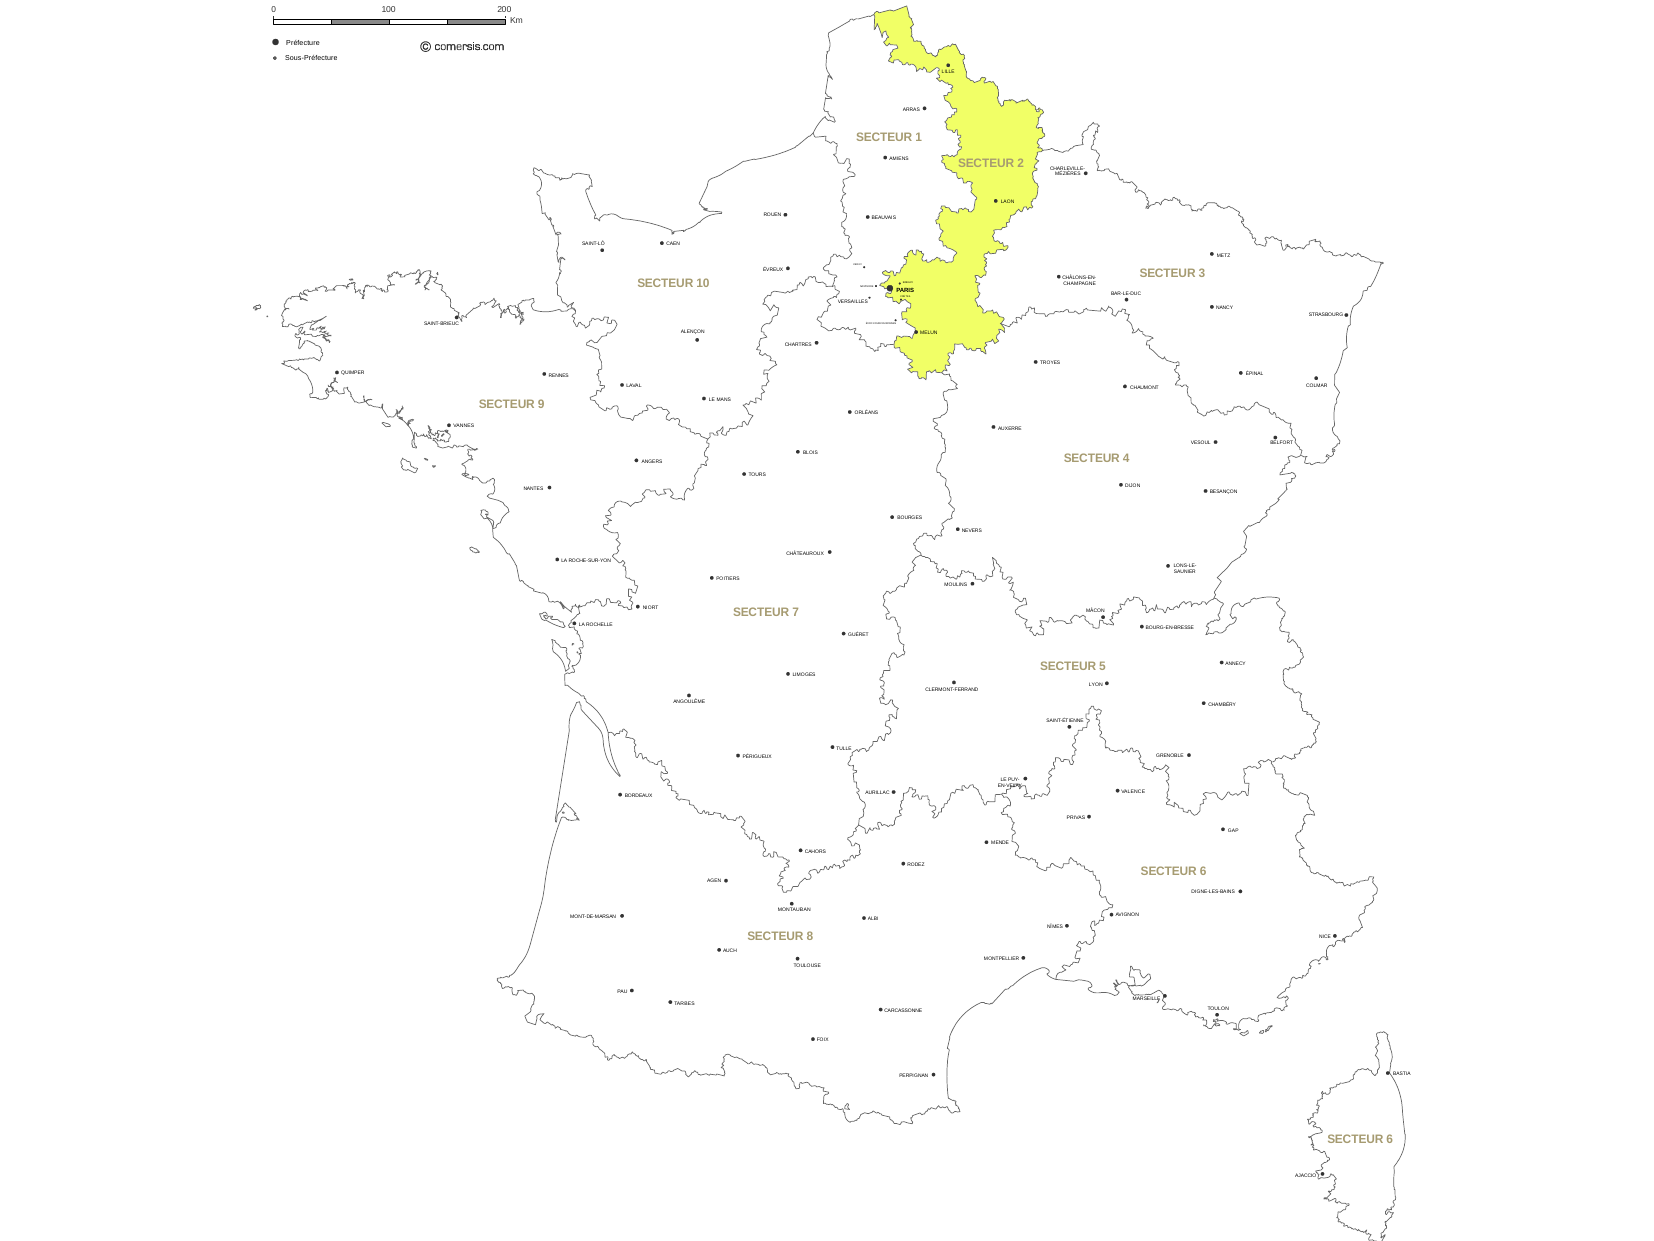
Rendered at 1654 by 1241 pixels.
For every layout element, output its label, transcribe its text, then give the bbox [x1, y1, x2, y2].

text_box LYON [1088, 681, 1103, 688]
text_box MELUN [920, 329, 938, 336]
text_box [273, 19, 505, 24]
text_box MENDE [991, 840, 1010, 846]
text_box GRENOBLE [1156, 753, 1185, 760]
text_box SECTEUR 9 [478, 397, 546, 412]
text_box AVIGNON [1115, 912, 1139, 918]
text_box RENNES [548, 372, 570, 379]
text_box COLMAR [1305, 382, 1328, 389]
text_box AURILLAC [865, 789, 891, 796]
text_box PAU [617, 988, 628, 995]
text_box SECTEUR 10 [637, 277, 711, 291]
text_box NIORT [642, 605, 659, 611]
text_box TULLE [836, 745, 853, 752]
text_box SECTEUR 7 [733, 605, 801, 619]
text_box [272, 38, 279, 45]
text_box ALENÇON [680, 329, 706, 336]
text_box SECTEUR 4 [1063, 451, 1131, 466]
text_box METZ [1216, 252, 1231, 259]
text_box SECTEUR 2 [958, 156, 1026, 171]
text_box LA ROCHELLE [579, 621, 614, 628]
text_box DIGNE-LES-BAINS [1191, 889, 1236, 896]
text_box PÉRIGUEUX [742, 753, 773, 760]
text_box GUÉRET [848, 631, 870, 638]
text_box CLERMONT-FERRAND [925, 687, 980, 693]
text_box [281, 5, 1384, 1125]
text_box AMIENS [889, 156, 909, 162]
text_box [400, 458, 418, 473]
text_box GAP [1227, 827, 1239, 834]
text_box ÉPINAL [1245, 370, 1264, 377]
text_box DIJON [1125, 482, 1141, 489]
text_box NÎMES [1047, 923, 1063, 930]
text_box CAHORS [804, 848, 827, 855]
text_box TOURS [748, 472, 767, 478]
text_box VESOUL [1190, 440, 1212, 446]
text_box CHARTRES [784, 341, 813, 348]
text_box Km [510, 16, 524, 27]
text_box ANNECY [1225, 660, 1247, 667]
text_box ANGERS [641, 459, 663, 465]
text_box MOULINS [944, 581, 968, 588]
text_box MONT-DE-MARSAN [570, 914, 619, 920]
text_box [551, 639, 571, 672]
text_box BAR-LE-DUC [1111, 290, 1143, 297]
text_box MÂCON [1085, 608, 1105, 614]
text_box Sous-Préfecture [285, 53, 338, 62]
text_box MARSEILLE [1132, 995, 1161, 1002]
text_box CHÂLONS-EN- [1062, 274, 1098, 281]
text_box TROYES [1039, 360, 1061, 366]
text_box AUCH [723, 948, 738, 954]
text_box TOULOUSE [793, 962, 822, 969]
text_box [539, 612, 566, 628]
text_box ALBI [867, 915, 879, 922]
text_box ÉVREUX [763, 266, 784, 273]
text_box LIMOGES [792, 671, 816, 678]
text_box ORLÉANS [854, 410, 879, 416]
text_box [420, 41, 431, 52]
text_box CARCASSONNE [884, 1007, 924, 1014]
text_box [435, 44, 474, 51]
text_box BOURG-EN-BRESSE [1145, 624, 1196, 631]
text_box MONTPELLIER [983, 956, 1020, 962]
text_box SECTEUR 3 [1139, 266, 1207, 280]
text_box SAINT-ÉTIENNE [1046, 717, 1085, 724]
text_box TARBES [674, 1000, 695, 1007]
text_box CHAMBÉRY [1208, 701, 1237, 708]
text_box [483, 44, 504, 51]
text_box [1307, 1031, 1406, 1241]
text_box PARIS [896, 286, 915, 294]
text_box [475, 44, 482, 51]
text_box VALENCE [1121, 789, 1145, 795]
text_box NANTES [523, 485, 545, 492]
text_box AJACCIO [1294, 1172, 1317, 1179]
text_box 200 [497, 5, 512, 16]
text_box [1239, 1030, 1249, 1036]
text_box CHAUMONT [1130, 384, 1160, 391]
text_box BEAUVAIS [871, 214, 897, 221]
text_box SECTEUR 1 [856, 130, 924, 144]
text_box RODEZ [907, 861, 926, 868]
text_box SECTEUR 6 [1327, 1132, 1395, 1147]
text_box BORDEAUX [624, 793, 654, 799]
text_box STRASBOURG [1308, 311, 1345, 318]
text_box QUIMPER [340, 370, 365, 376]
text_box CHAMPAGNE [1063, 280, 1096, 287]
text_box BOURGES [897, 515, 923, 521]
text_box ROUEN [763, 212, 782, 219]
text_box [469, 546, 480, 554]
text_box ANGOULÊME [673, 698, 706, 705]
text_box BELFORT [1270, 440, 1294, 446]
text_box [1265, 1025, 1273, 1033]
text_box NEVERS [961, 527, 983, 534]
text_box MONTAUBAN [777, 907, 811, 913]
text_box BESANÇON [1209, 489, 1239, 495]
text_box EN-VELAY [997, 782, 1023, 789]
text_box VANNES [453, 423, 475, 430]
text_box AGEN [707, 878, 722, 884]
text_box LAON [1000, 199, 1015, 205]
text_box 100 [381, 5, 397, 16]
text_box Préfecture [286, 38, 320, 47]
text_box PRIVAS [1066, 814, 1086, 821]
text_box [253, 304, 261, 311]
text_box SECTEUR 8 [747, 929, 815, 943]
text_box NANCY [1215, 305, 1234, 311]
text_box SECTEUR 5 [1040, 659, 1108, 674]
text_box CHARLEVILLE- [1050, 165, 1087, 172]
text_box ARRAS [902, 106, 921, 113]
text_box CAEN [666, 240, 681, 247]
text_box AUXERRE [998, 425, 1023, 432]
text_box SECTEUR 6 [1140, 864, 1208, 878]
text_box LA ROCHE-SUR-YON [561, 557, 613, 564]
text_box PERPIGNAN [899, 1072, 930, 1079]
text_box [381, 422, 391, 427]
text_box CHÂTEAUROUX [786, 550, 826, 557]
text_box BASTIA [1393, 1070, 1411, 1077]
text_box TOULON [1207, 1006, 1229, 1012]
text_box 0 [271, 5, 277, 16]
text_box SAUNIER [1173, 568, 1197, 575]
